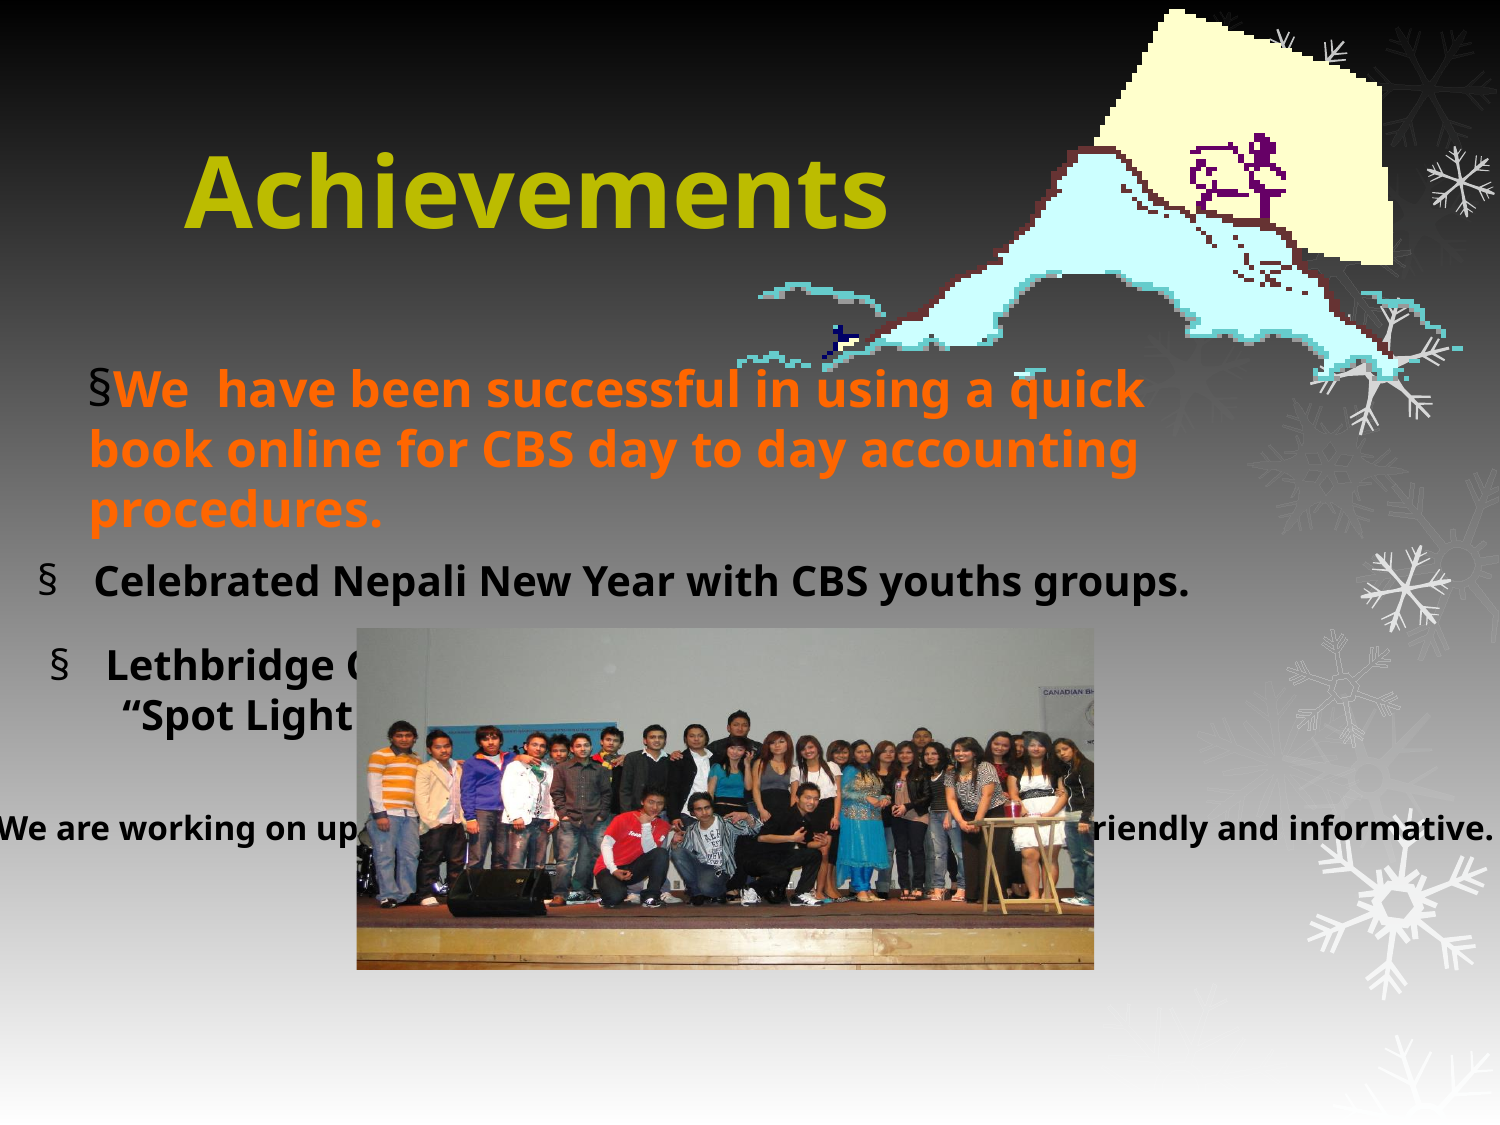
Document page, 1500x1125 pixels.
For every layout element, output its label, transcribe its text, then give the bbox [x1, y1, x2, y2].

picture [737, 0, 1463, 381]
picture [356, 628, 1095, 970]
text_box We are working on updating of our website to make it more user friendly and informative. [0, 799, 356, 855]
text_box Achievements [112, 120, 737, 256]
text_box We have been successful in using a quick book online for CBS day to day accounting procedures. [72, 349, 1225, 545]
text_box Lethbridge College and CBS jointly organized a “Spot Light Night” to promote our culture. [34, 631, 356, 747]
text_box Celebrated Nepali New Year with CBS youths groups. [21, 546, 1217, 612]
text_box We are working on updating of our website to make it more user friendly and informative. [1095, 799, 1500, 855]
